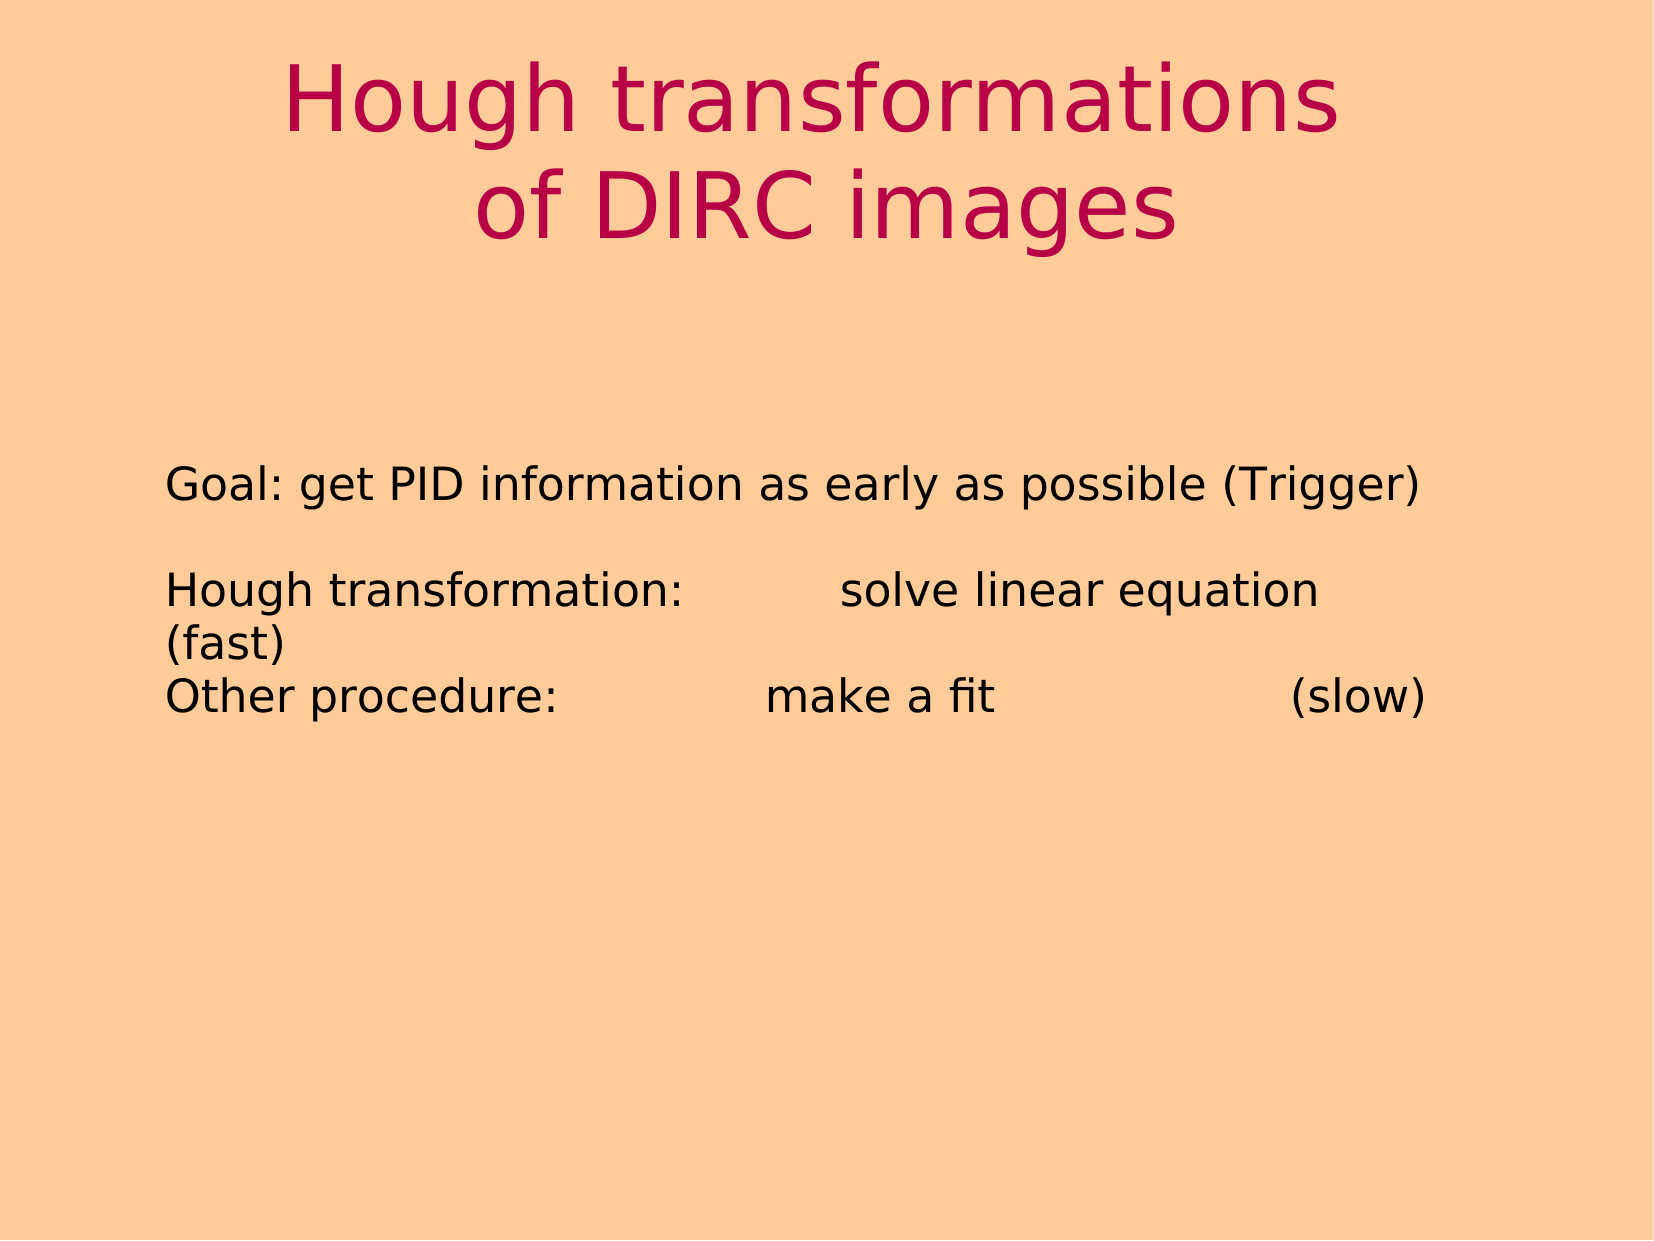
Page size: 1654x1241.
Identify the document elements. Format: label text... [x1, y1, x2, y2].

text_box Goal: get PID information as early as possible (Trigger) Hough transformation: solve linear equation (fast) Other procedure: make a fit (slow) [150, 450, 1501, 788]
title Hough transformations of DIRC images [82, 45, 1571, 261]
